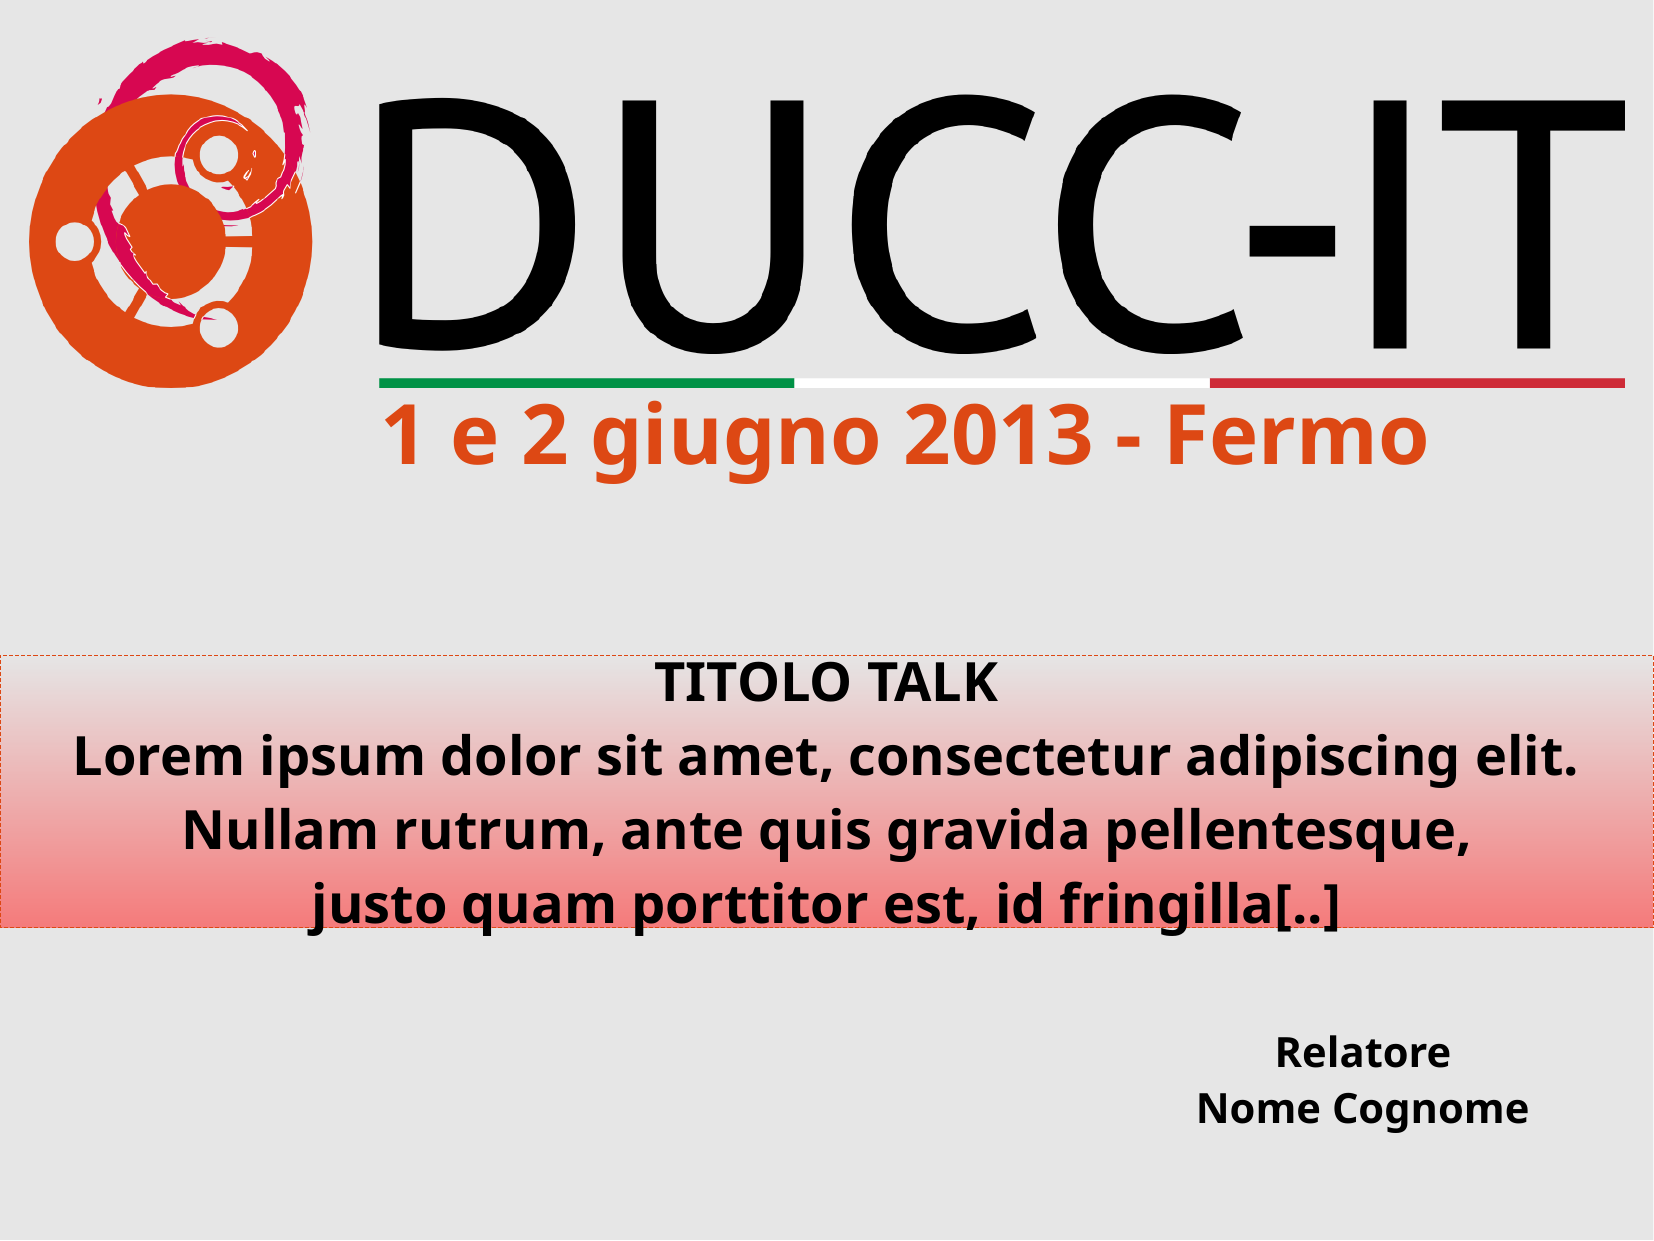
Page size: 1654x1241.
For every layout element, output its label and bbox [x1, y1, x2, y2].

picture [29, 37, 1625, 388]
